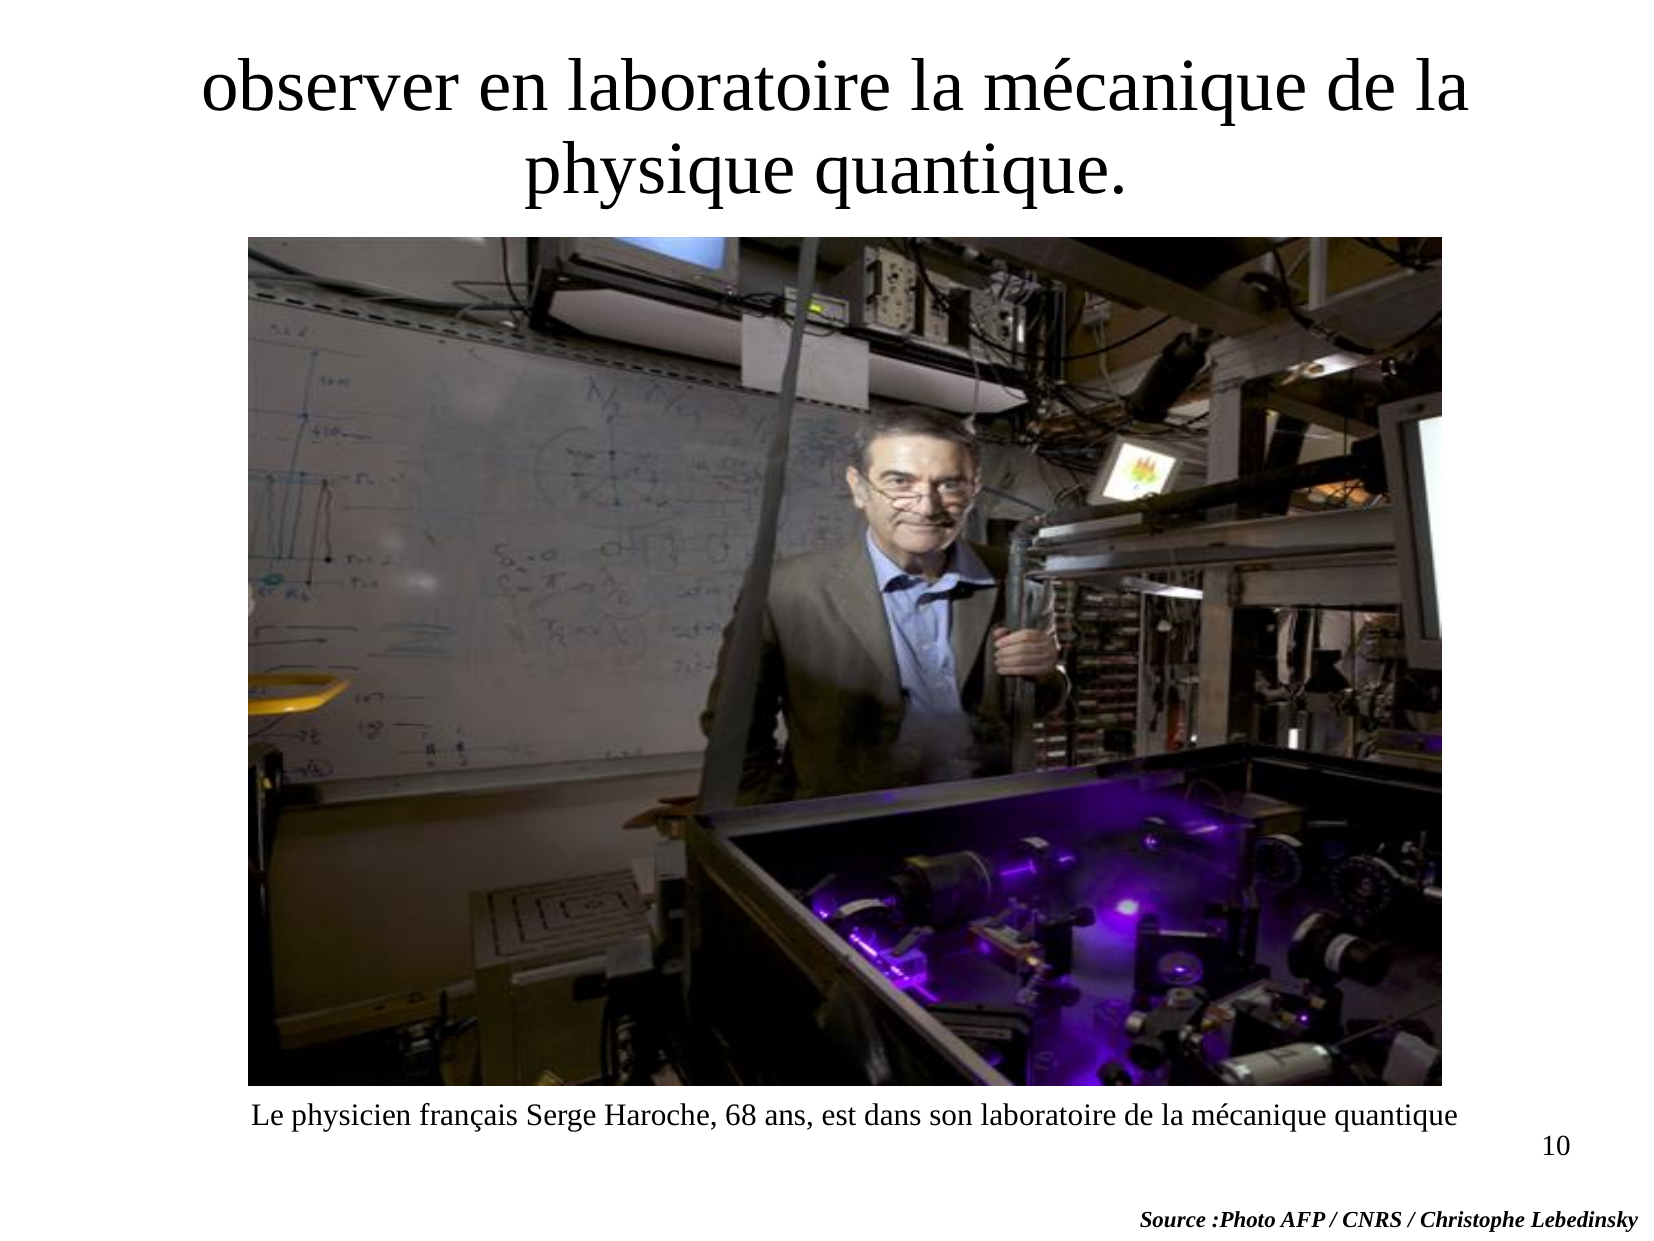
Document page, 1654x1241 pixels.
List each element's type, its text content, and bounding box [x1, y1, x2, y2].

picture [248, 237, 1442, 1086]
text_box Le physicien français Serge Haroche, 68 ans, est dans son laboratoire de la mécanique quantique [236, 1089, 1477, 1141]
text_box Source :Photo AFP / CNRS / Christophe Lebedinsky [1124, 1199, 1654, 1240]
title observer en laboratoire la mécanique de la physique quantique. [82, 43, 1571, 210]
